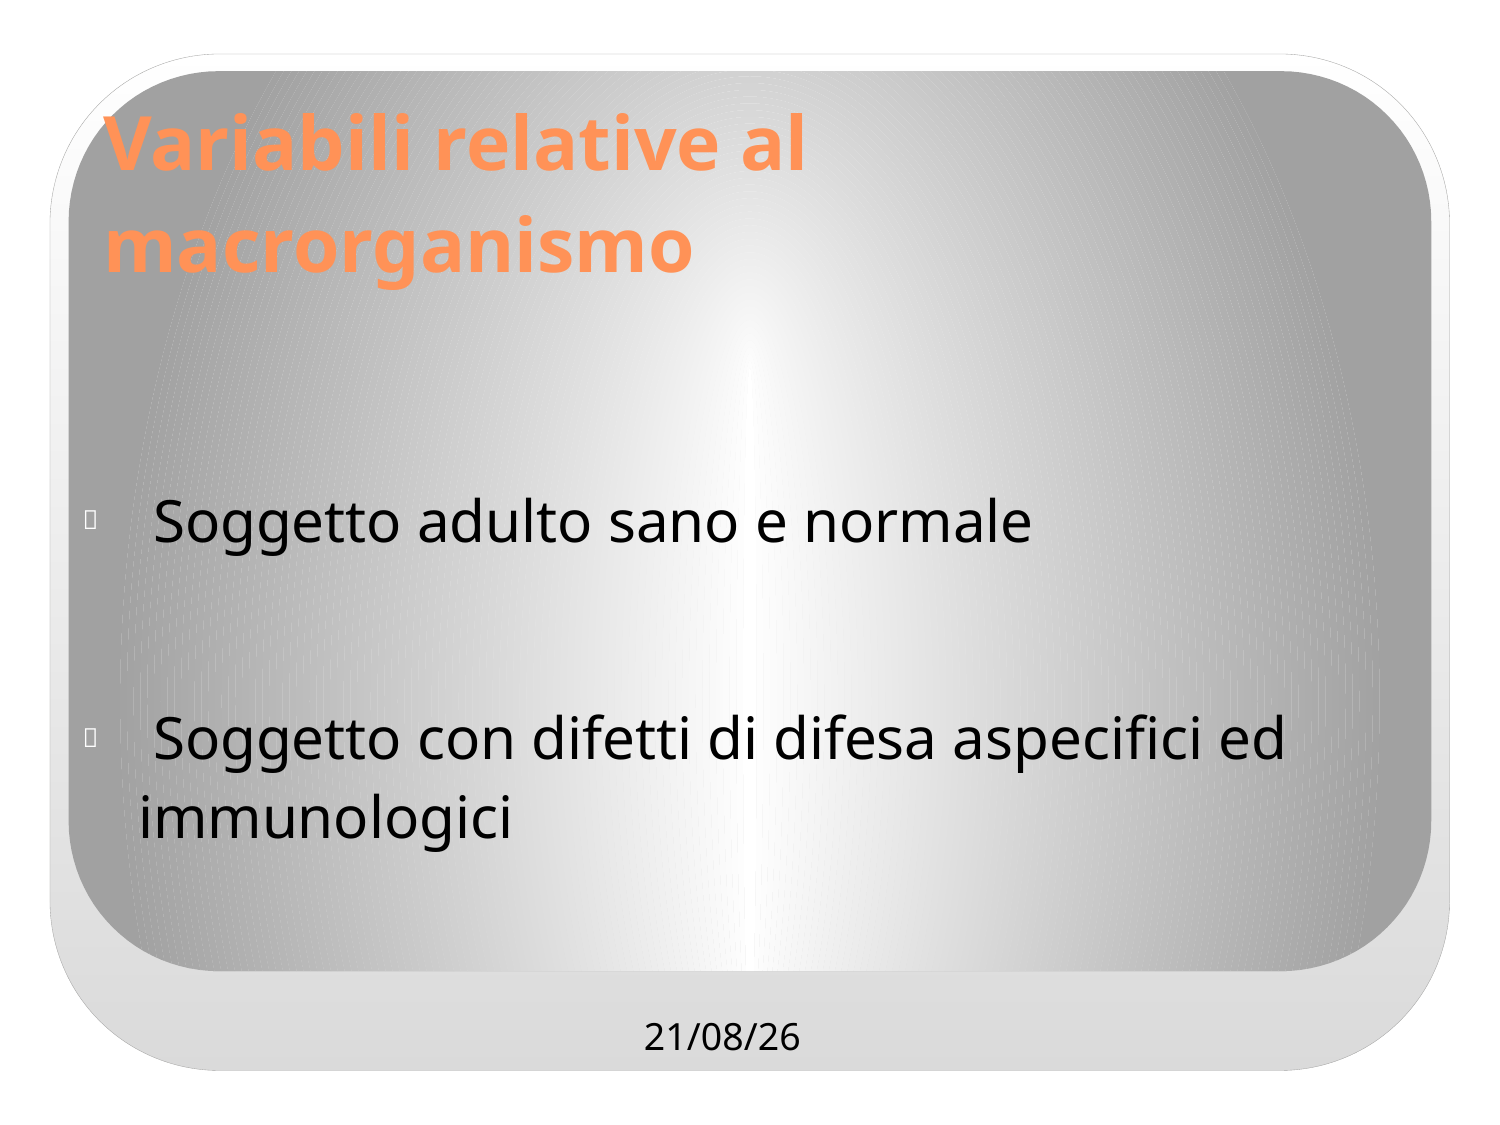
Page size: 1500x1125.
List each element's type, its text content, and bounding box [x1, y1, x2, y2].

list Soggetto adulto sano e normale Soggetto con difetti di difesa aspecifici ed immunologici [67, 472, 1418, 1125]
title Variabili relative al macrorganismo [88, 59, 1388, 325]
